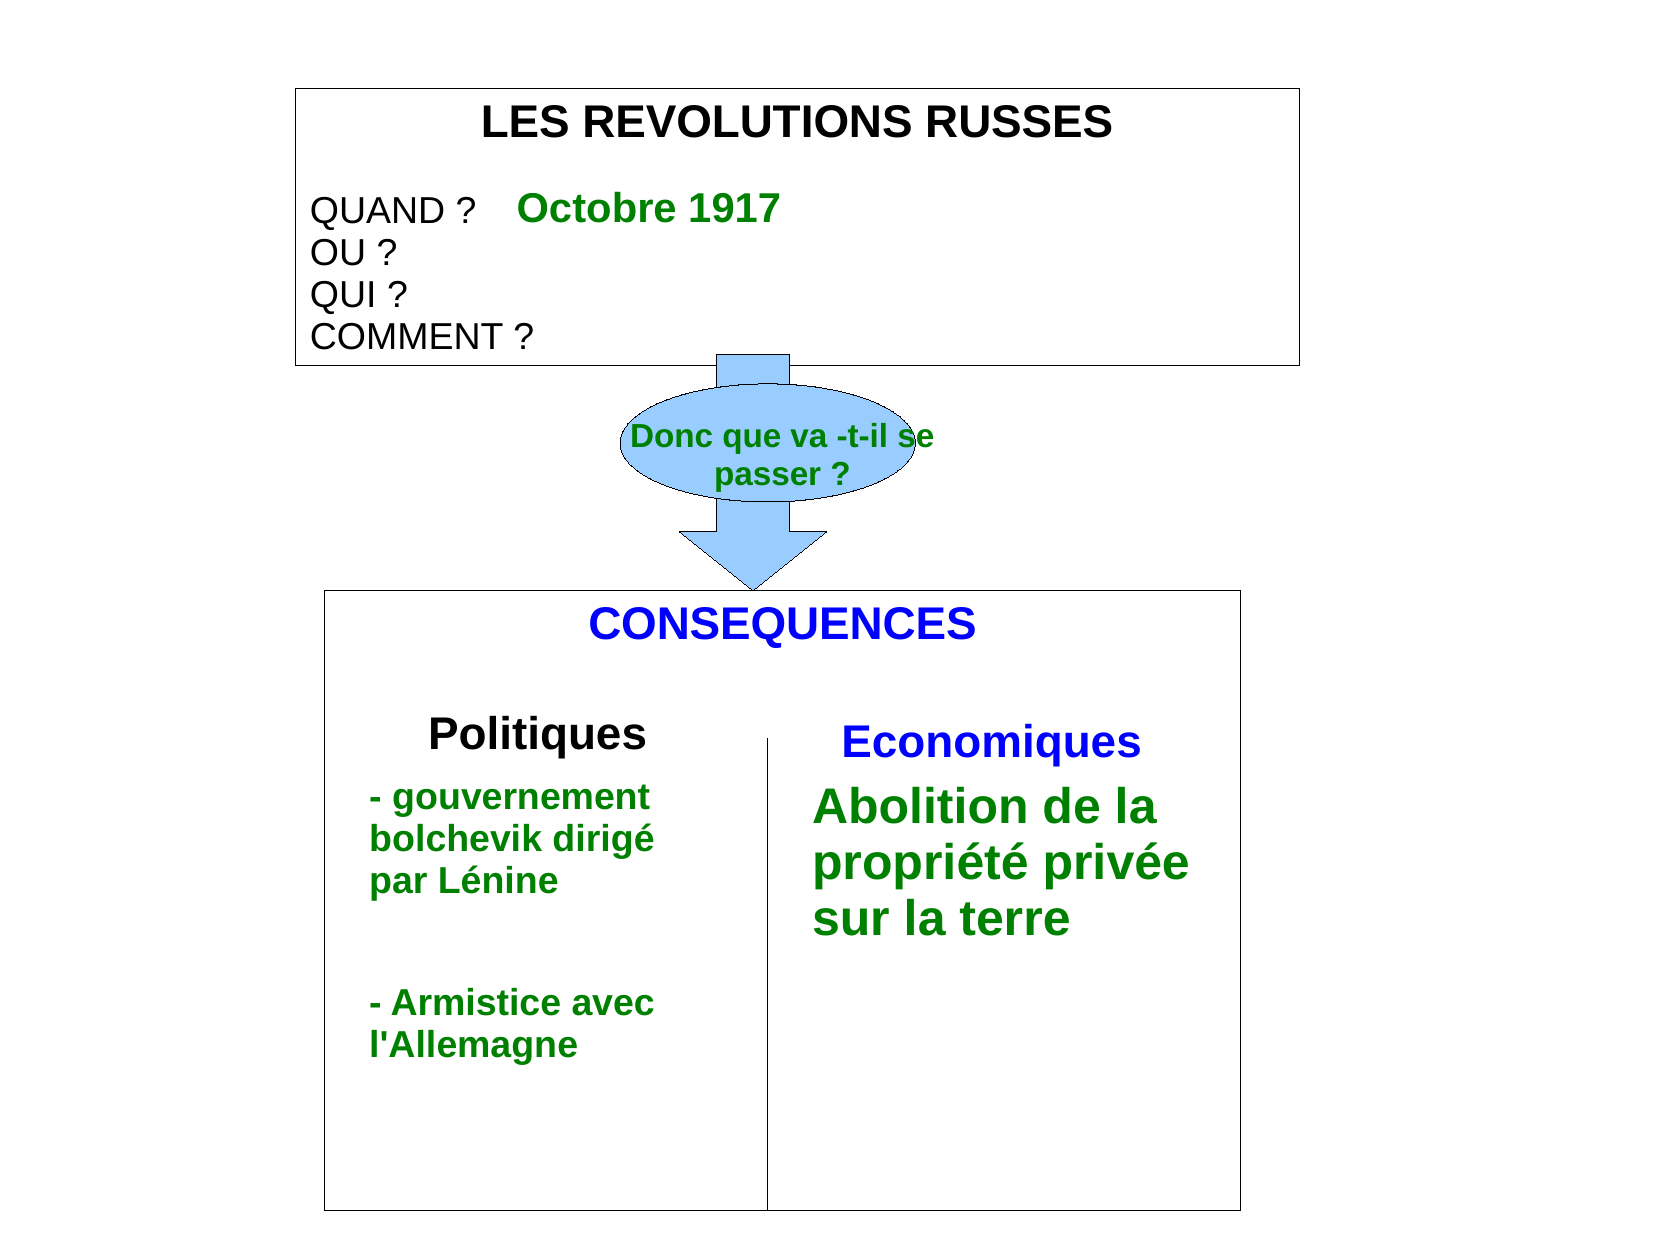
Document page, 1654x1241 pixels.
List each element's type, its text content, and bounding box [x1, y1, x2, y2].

text_box [645, 354, 891, 410]
text_box Donc que va -t-il se passer ? [590, 410, 975, 502]
text_box Abolition de la propriété privée sur la terre [797, 770, 1241, 1014]
text_box LES REVOLUTIONS RUSSES QUAND ? OU ? QUI ? COMMENT ? [295, 88, 1300, 366]
text_box Economiques [826, 708, 1182, 770]
text_box Politiques [413, 700, 680, 767]
text_box Octobre 1917 [501, 177, 1004, 240]
text_box [679, 502, 827, 591]
text_box - Armistice avec l'Allemagne [354, 974, 739, 1206]
text_box - gouvernement bolchevik dirigé par Lénine [354, 767, 739, 913]
text_box CONSEQUENCES [324, 590, 1241, 1211]
